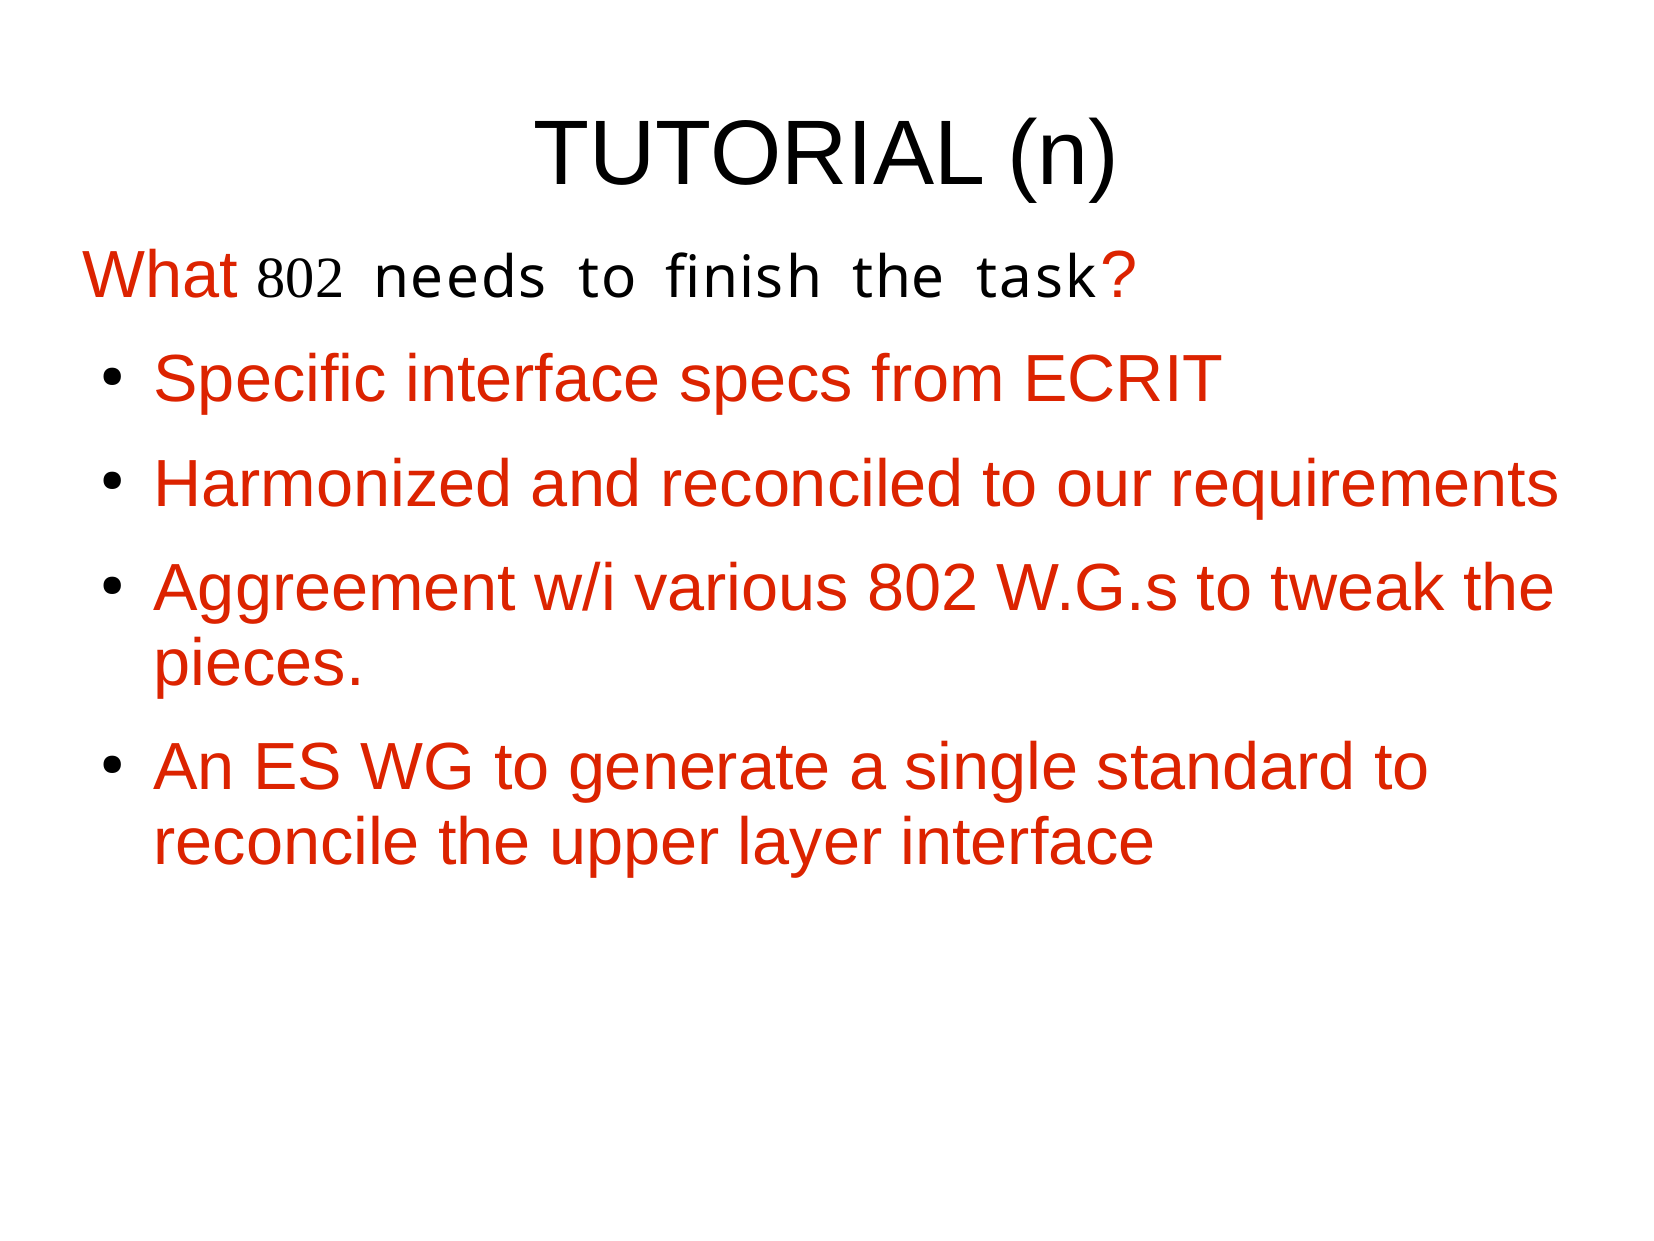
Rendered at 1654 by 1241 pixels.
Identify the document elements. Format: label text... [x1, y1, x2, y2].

list What 802 needs to finish the task? Specific interface specs from ECRIT Harmonized and reconciled to our requirements Aggreement w/i various 802 W.G.s to tweak the pieces. An ES WG to generate a single standard to reconcile the upper layer interface [82, 237, 1571, 1041]
title TUTORIAL (n) [82, 56, 1571, 237]
